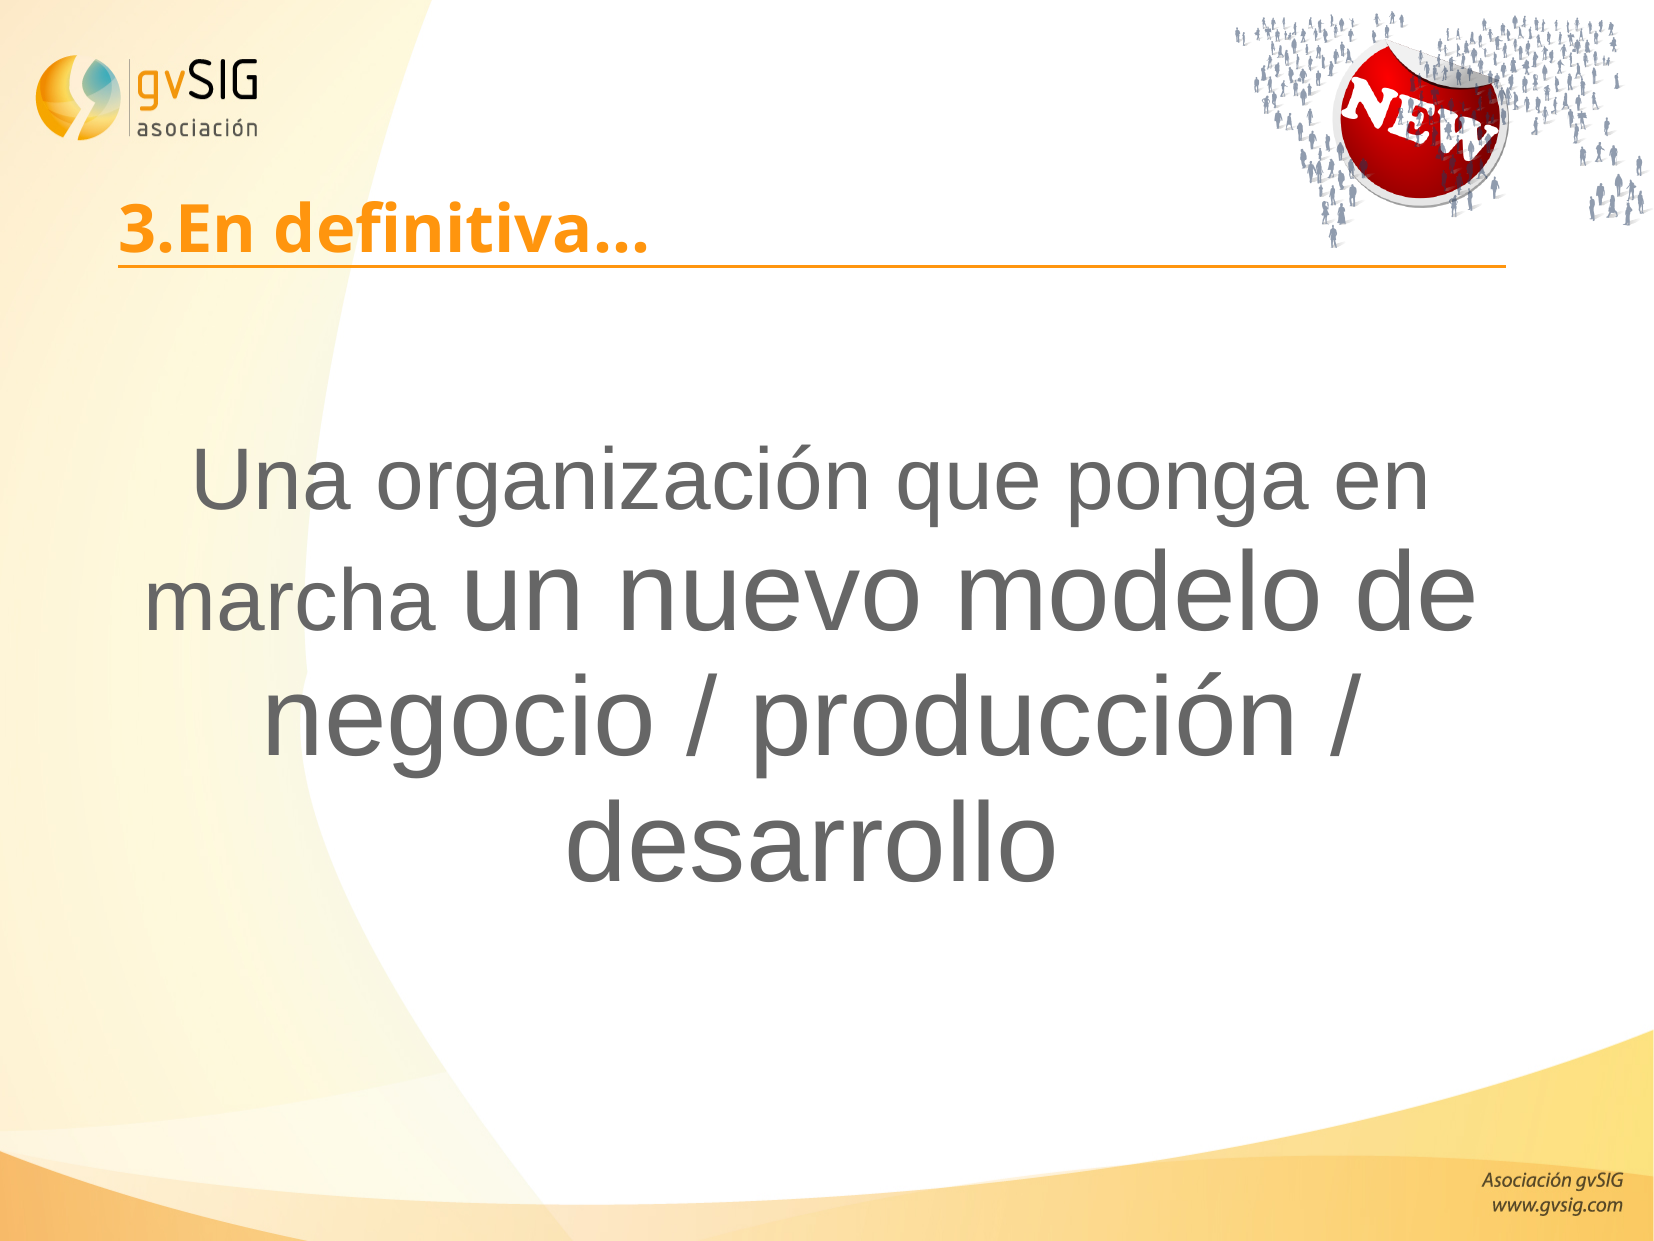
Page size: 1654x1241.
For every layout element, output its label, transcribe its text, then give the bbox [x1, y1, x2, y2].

picture [0, 0, 1654, 1241]
text_box Una organización que ponga en marcha un nuevo modelo de negocio / producción / desarrollo [88, 423, 1535, 913]
title 3.En definitiva... [118, 177, 1607, 276]
